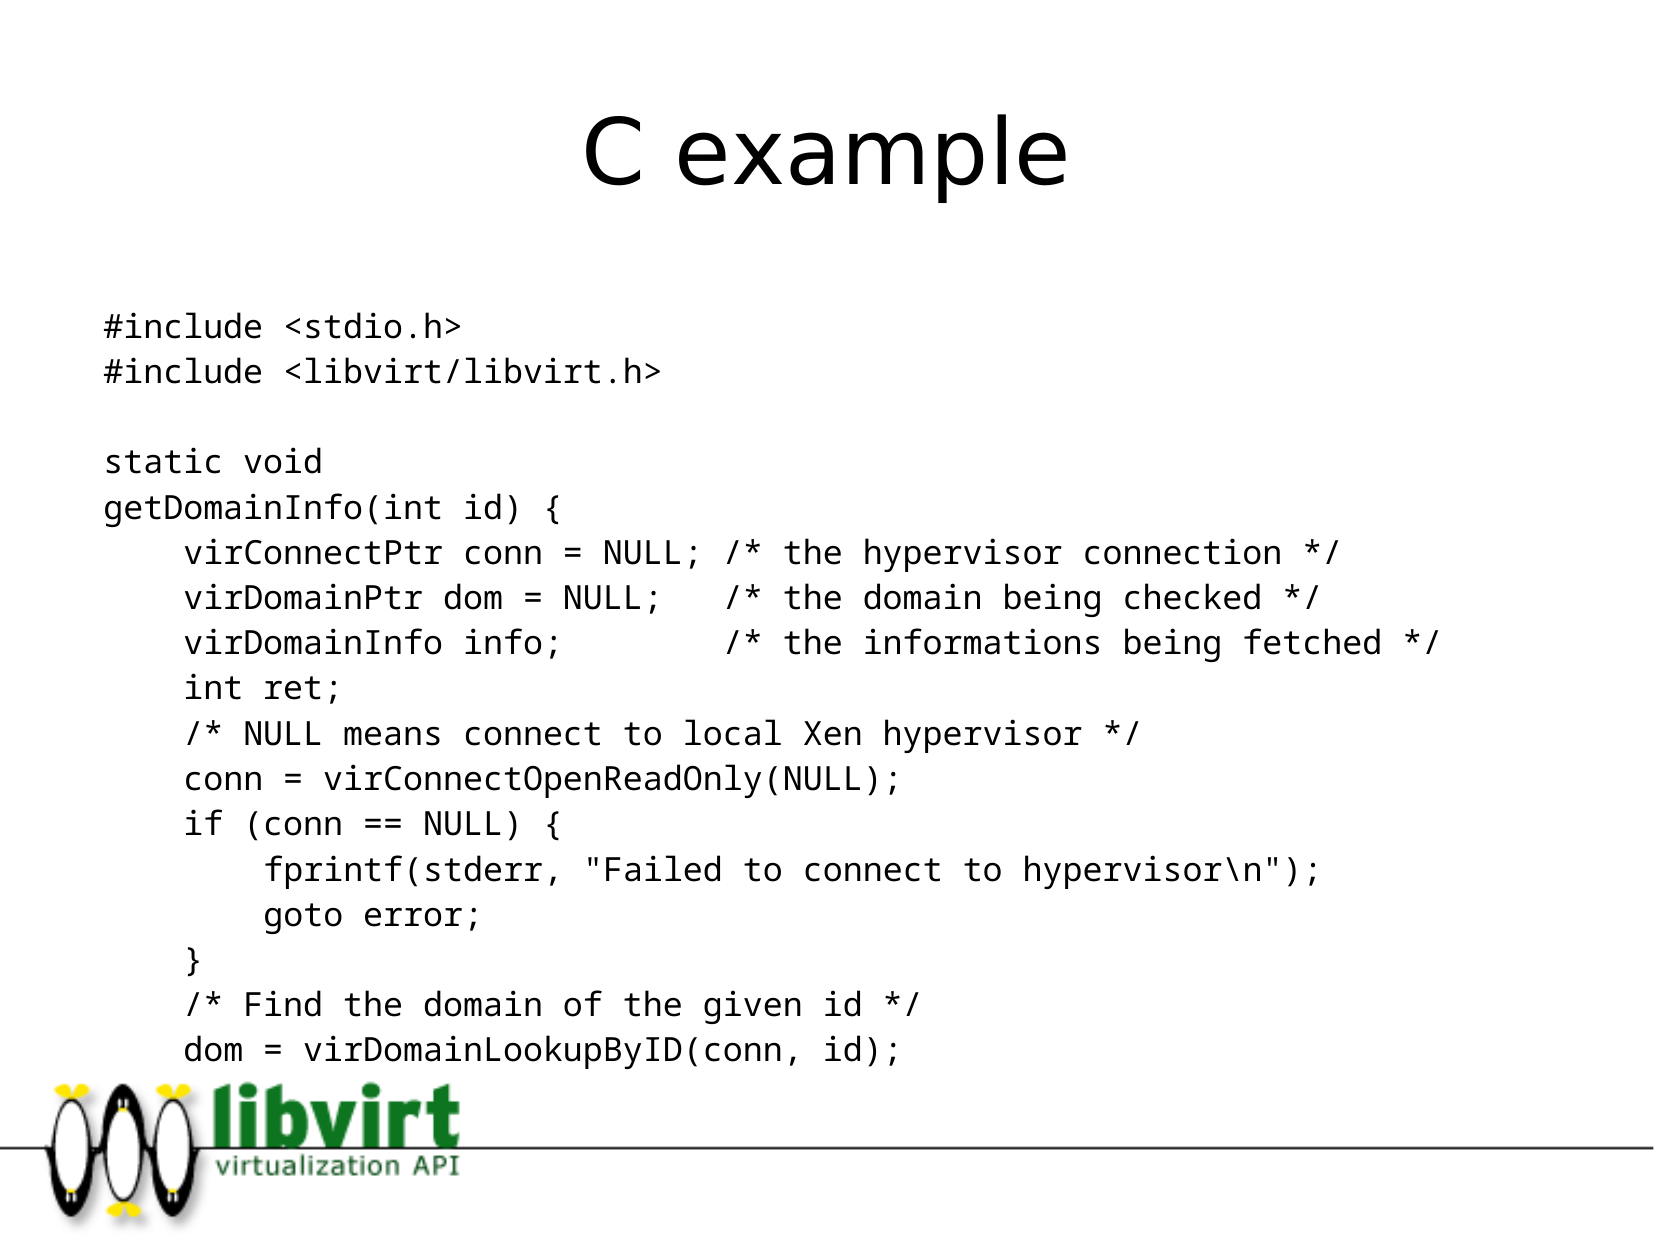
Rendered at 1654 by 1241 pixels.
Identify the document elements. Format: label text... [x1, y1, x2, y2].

title C example [82, 49, 1571, 257]
text_box #include <stdio.h> #include <libvirt/libvirt.h> static void getDomainInfo(int id) { virConnectPtr conn = NULL; /* the hypervisor connection */ virDomainPtr dom = NULL; /* the domain being checked */ virDomainInfo info; /* the informations being fetched */ int ret; /* NULL means connect to local Xen hypervisor */ conn = virConnectOpenReadOnly(NULL); if (conn == NULL) { fprintf(stderr, "Failed to connect to hypervisor\n"); goto error; } /* Find the domain of the given id */ dom = virDomainLookupByID(conn, id); if (dom == NULL) { fprintf(stderr, "Failed to find Domain %d\n", id); goto error; } [88, 295, 1565, 1076]
picture [0, 1076, 1654, 1241]
